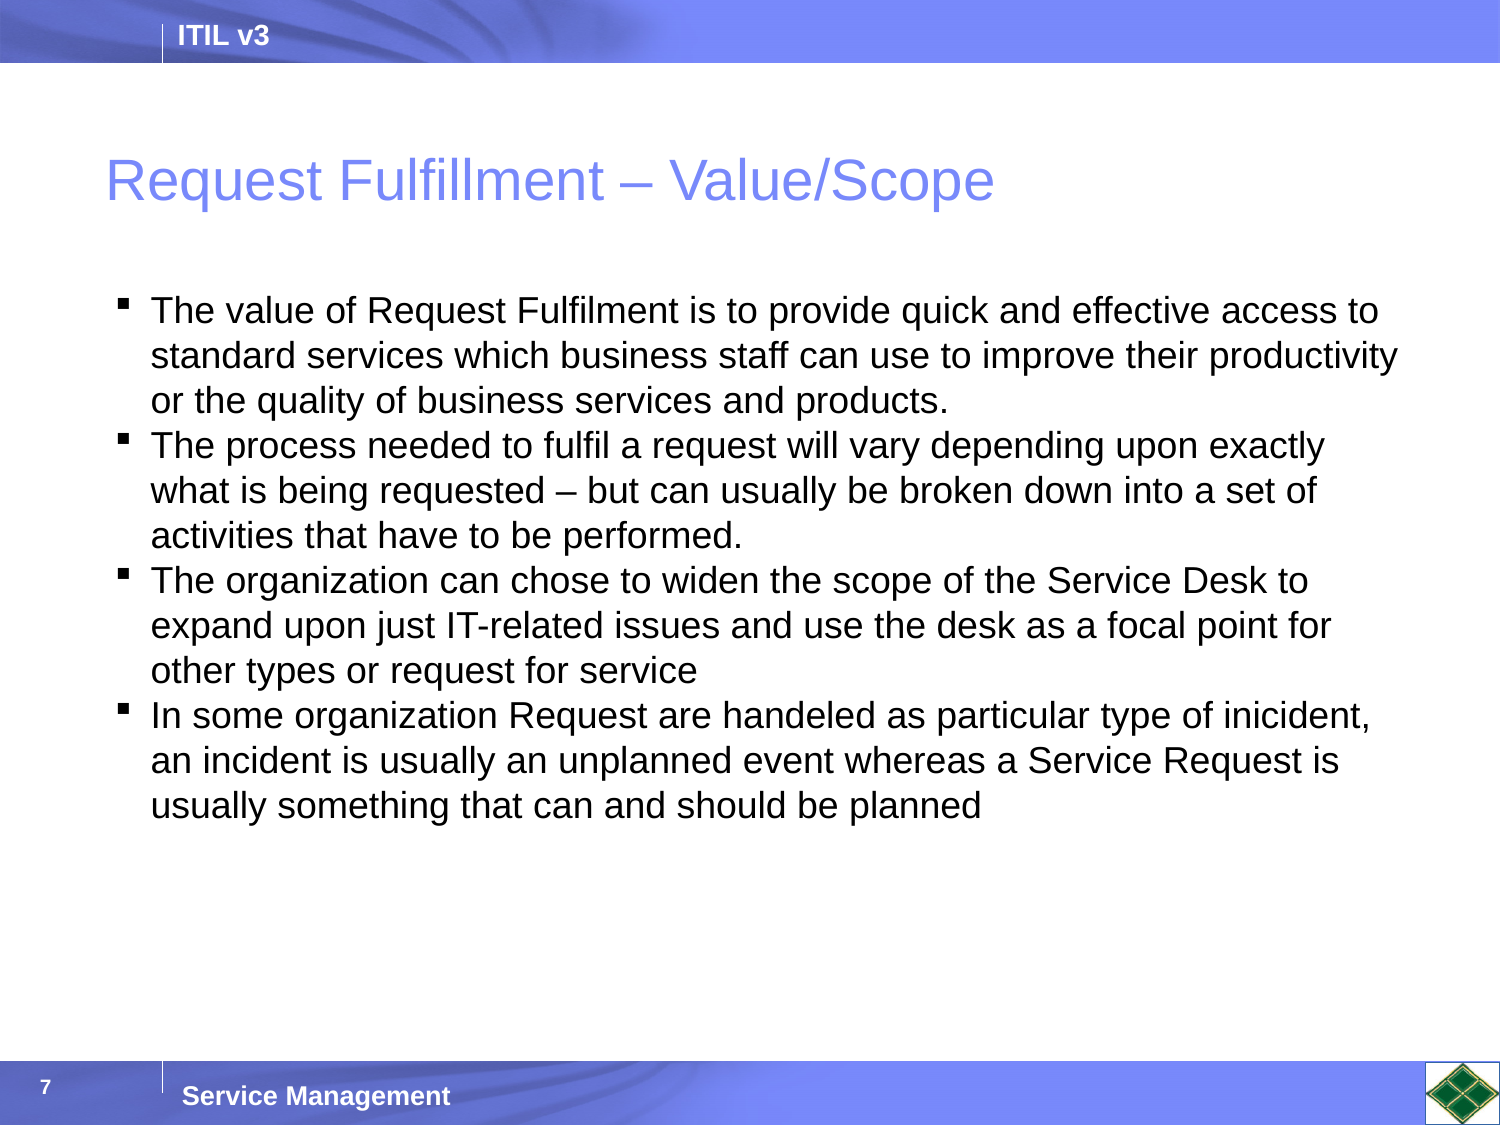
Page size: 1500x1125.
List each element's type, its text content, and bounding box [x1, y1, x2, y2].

picture [1426, 1063, 1499, 1124]
picture [0, 1061, 1500, 1125]
text_box The value of Request Fulfilment is to provide quick and effective access to standard services which business staff can use to improve their productivity or the quality of business services and products. The process needed to fulfil a request will vary depending upon exactly what is being requested – but can usually be broken down into a set of activities that have to be performed. The organization can chose to widen the scope of the Service Desk to expand upon just IT-related issues and use the desk as a focal point for other types or request for service In some organization Request are handeled as particular type of inicident, an incident is usually an unplanned event whereas a Service Request is usually something that can and should be planned [100, 278, 1424, 874]
text_box Request Fulfillment – Value/Scope [90, 121, 1443, 221]
text_box <číslo> [25, 1066, 191, 1119]
picture [0, 0, 1500, 63]
